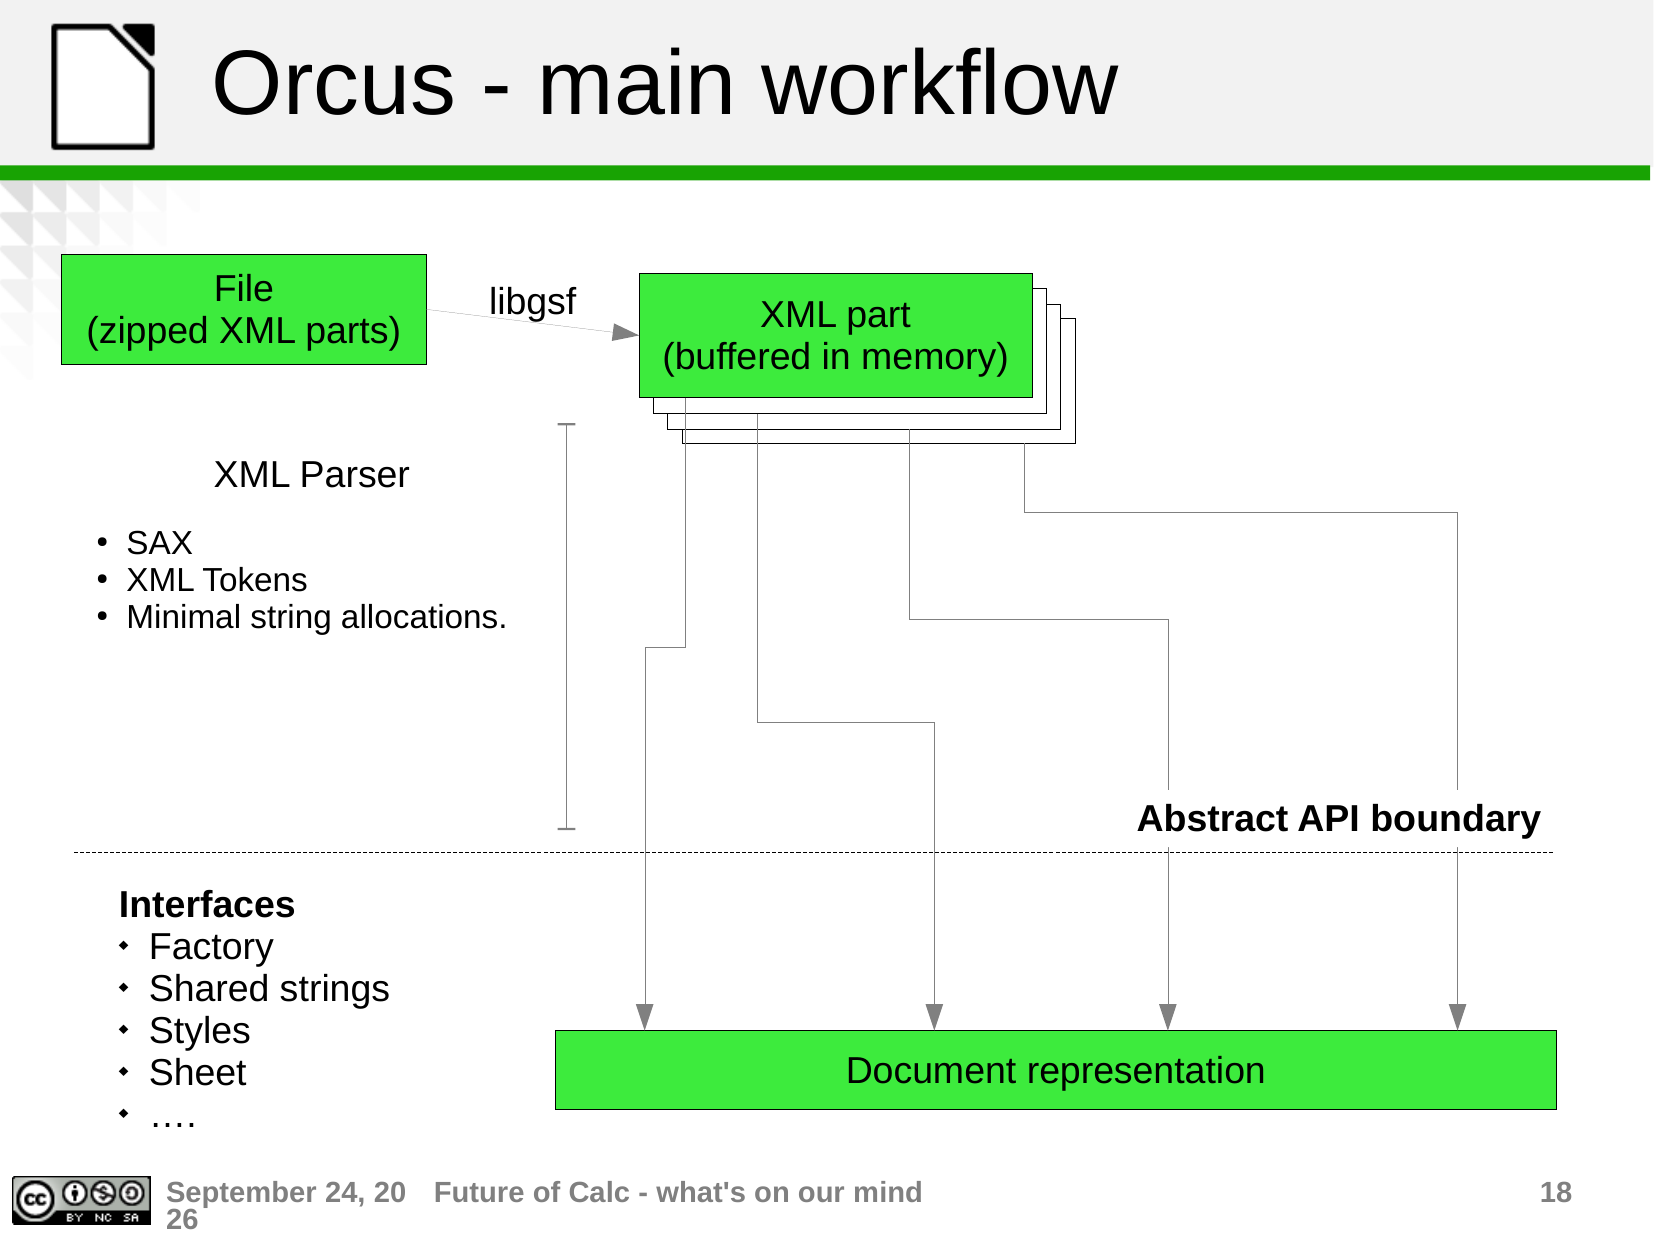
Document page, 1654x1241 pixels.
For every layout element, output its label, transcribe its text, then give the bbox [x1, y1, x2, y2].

picture [0, 181, 200, 380]
text_box [686, 288, 1076, 444]
text_box Document representation [555, 1030, 1557, 1110]
title Orcus - main workflow [211, 14, 1593, 153]
text_box [653, 398, 685, 444]
text_box SAX XML Tokens Minimal string allocations. [81, 516, 569, 643]
picture [12, 1176, 151, 1225]
picture [0, 0, 200, 165]
text_box Abstract API boundary [1107, 790, 1557, 848]
text_box Interfaces Factory Shared strings Styles Sheet …. [104, 876, 476, 1143]
text_box File (zipped XML parts) [61, 254, 427, 365]
text_box XML part (buffered in memory) [639, 273, 1033, 398]
text_box XML Parser [198, 446, 424, 510]
